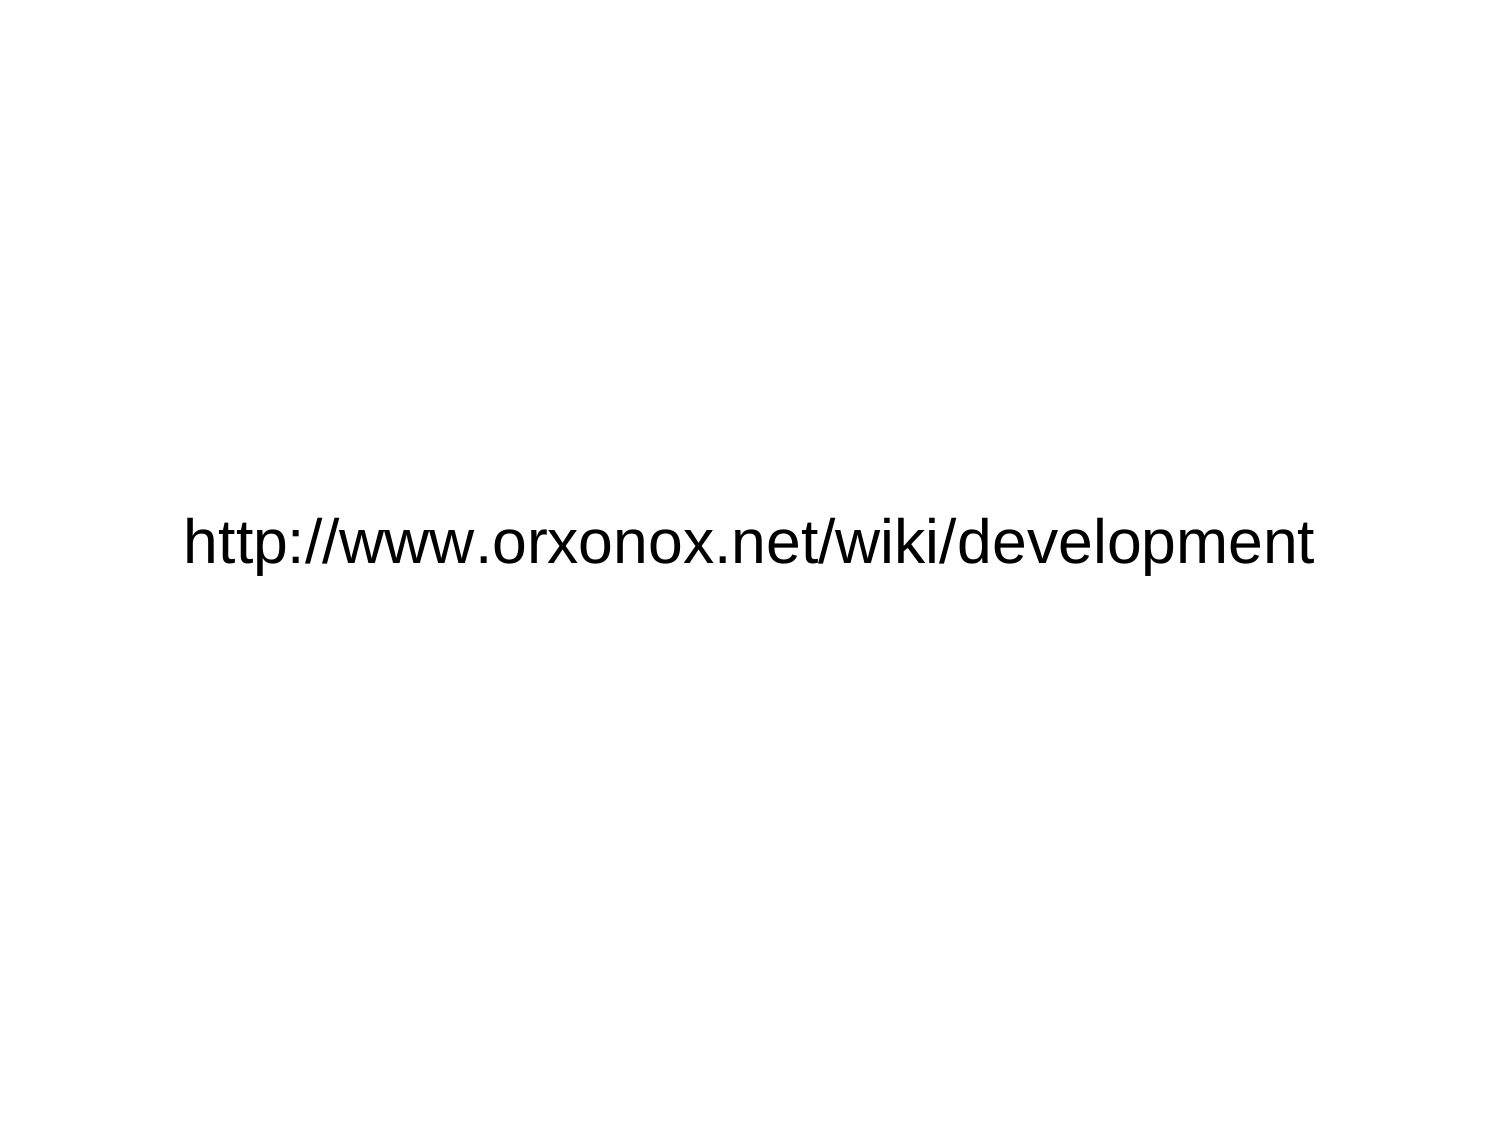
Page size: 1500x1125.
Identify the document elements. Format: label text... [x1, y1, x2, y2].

title http://www.orxonox.net/wiki/development [112, 420, 1388, 663]
